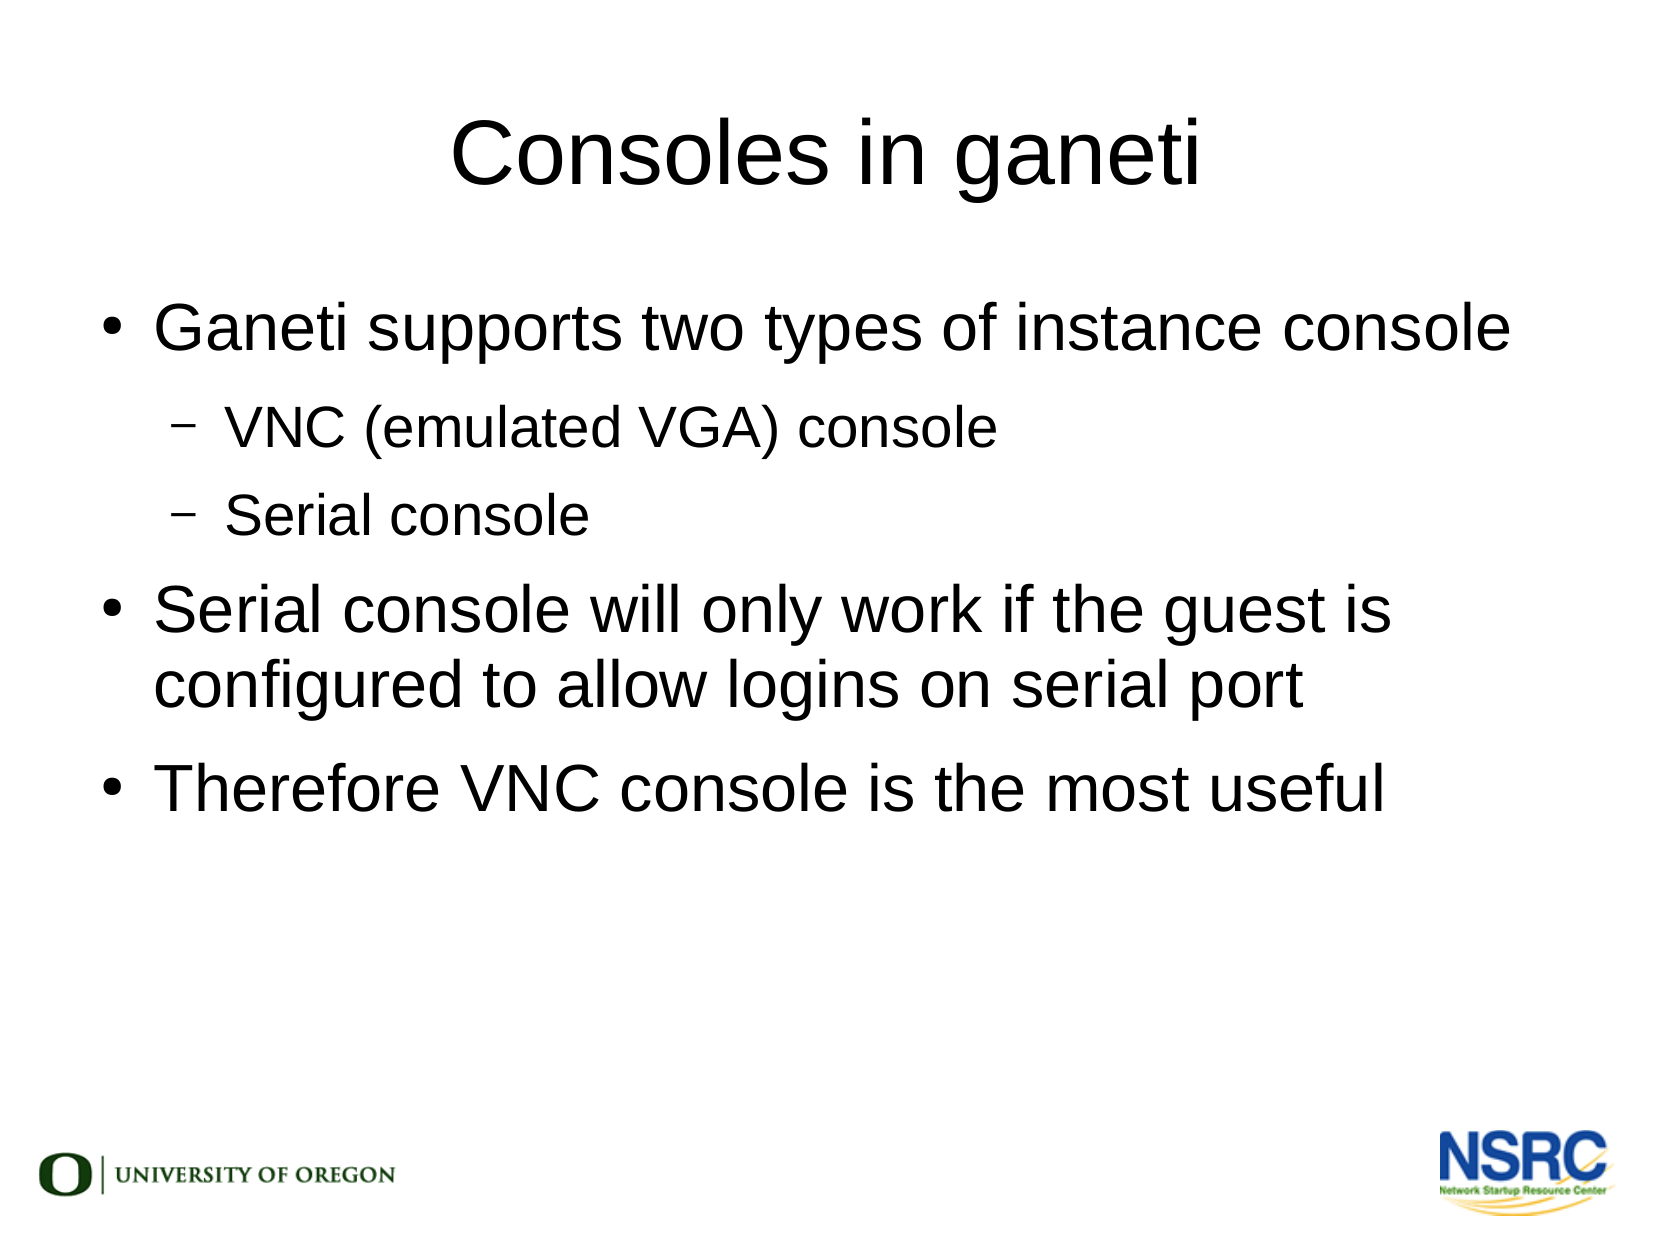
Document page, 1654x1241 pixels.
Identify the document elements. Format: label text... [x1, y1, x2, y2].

picture [37, 1151, 397, 1198]
title Consoles in ganeti [82, 49, 1571, 257]
list Ganeti supports two types of instance console VNC (emulated VGA) console Serial console Serial console will only work if the guest is configured to allow logins on serial port Therefore VNC console is the most useful [82, 290, 1571, 1010]
picture [1440, 1130, 1616, 1216]
